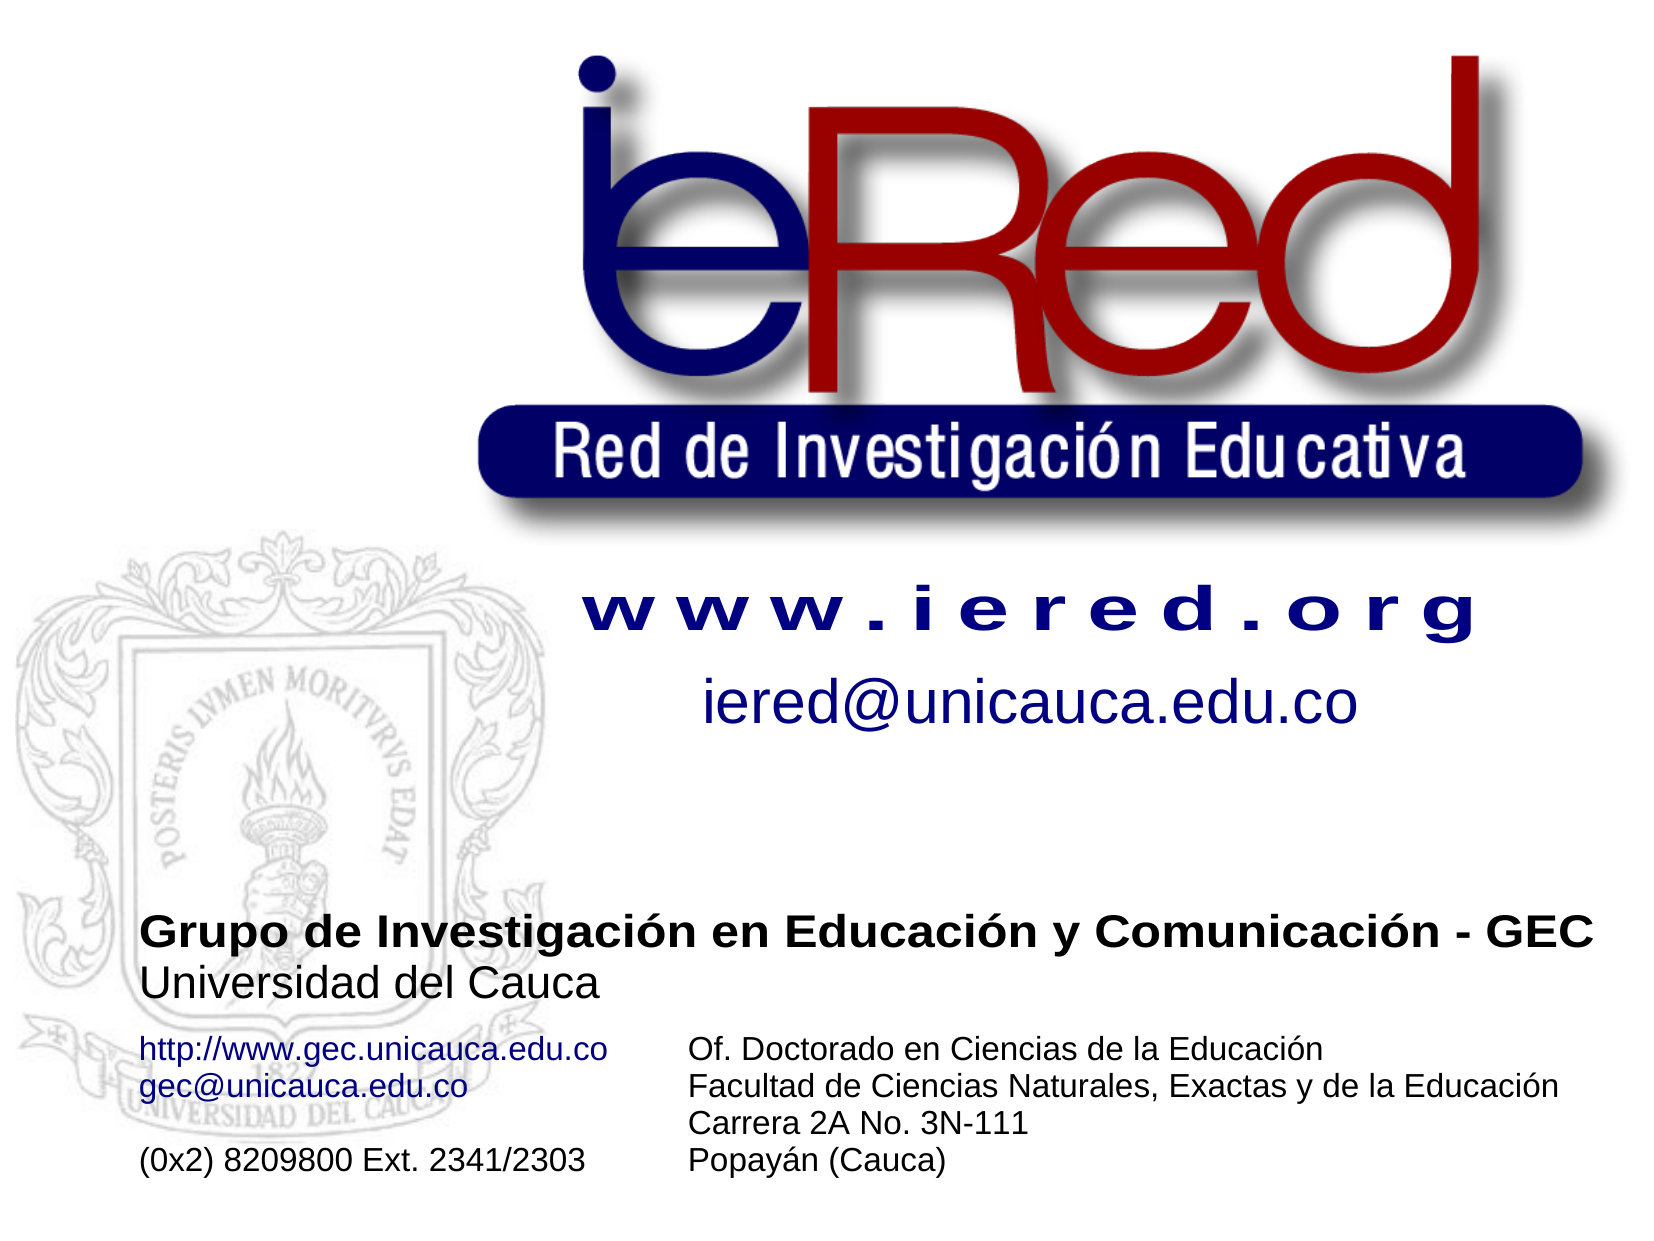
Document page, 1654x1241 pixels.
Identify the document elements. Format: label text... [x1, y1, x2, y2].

text_box Grupo de Investigación en Educación y Comunicación - GEC Universidad del Cauca [124, 898, 1610, 1016]
text_box Of. Doctorado en Ciencias de la Educación Facultad de Ciencias Naturales, Exactas y de la Educación Carrera 2A No. 3N-111 Popayán (Cauca) [673, 1022, 1575, 1186]
text_box http://www.gec.unicauca.edu.co gec@unicauca.edu.co (0x2) 8209800 Ext. 2341/2303 [124, 1022, 624, 1186]
text_box www.iered.org iered@unicauca.edu.co [567, 566, 1494, 745]
picture [15, 0, 1654, 1146]
